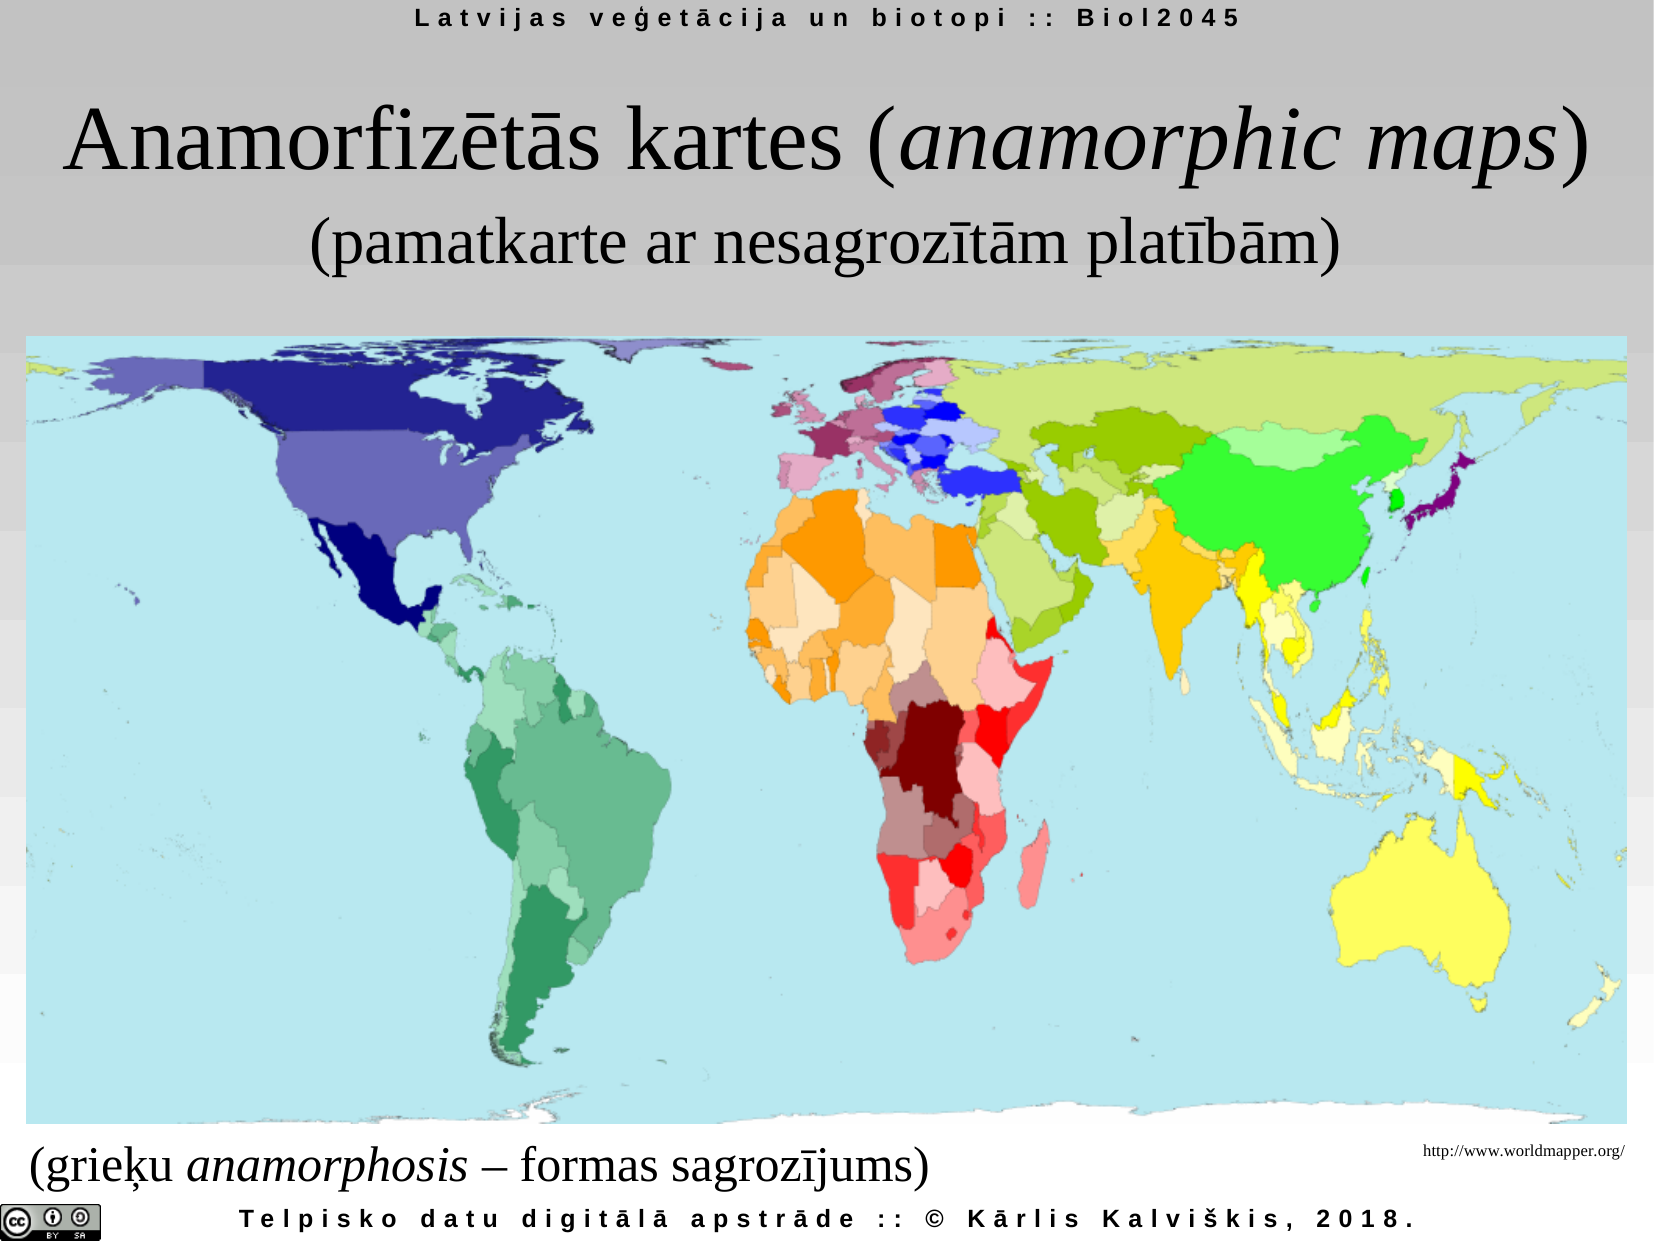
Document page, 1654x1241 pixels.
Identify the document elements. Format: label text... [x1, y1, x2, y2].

picture [0, 0, 1654, 1241]
text_box http://www.worldmapper.org/ [1425, 1141, 1626, 1161]
text_box (grieķu anamorphosis – formas sagrozījums) [28, 1136, 931, 1193]
title Anamorfizētās kartes (anamorphic maps) (pamatkarte ar nesagrozītām platībām) [29, 49, 1625, 296]
